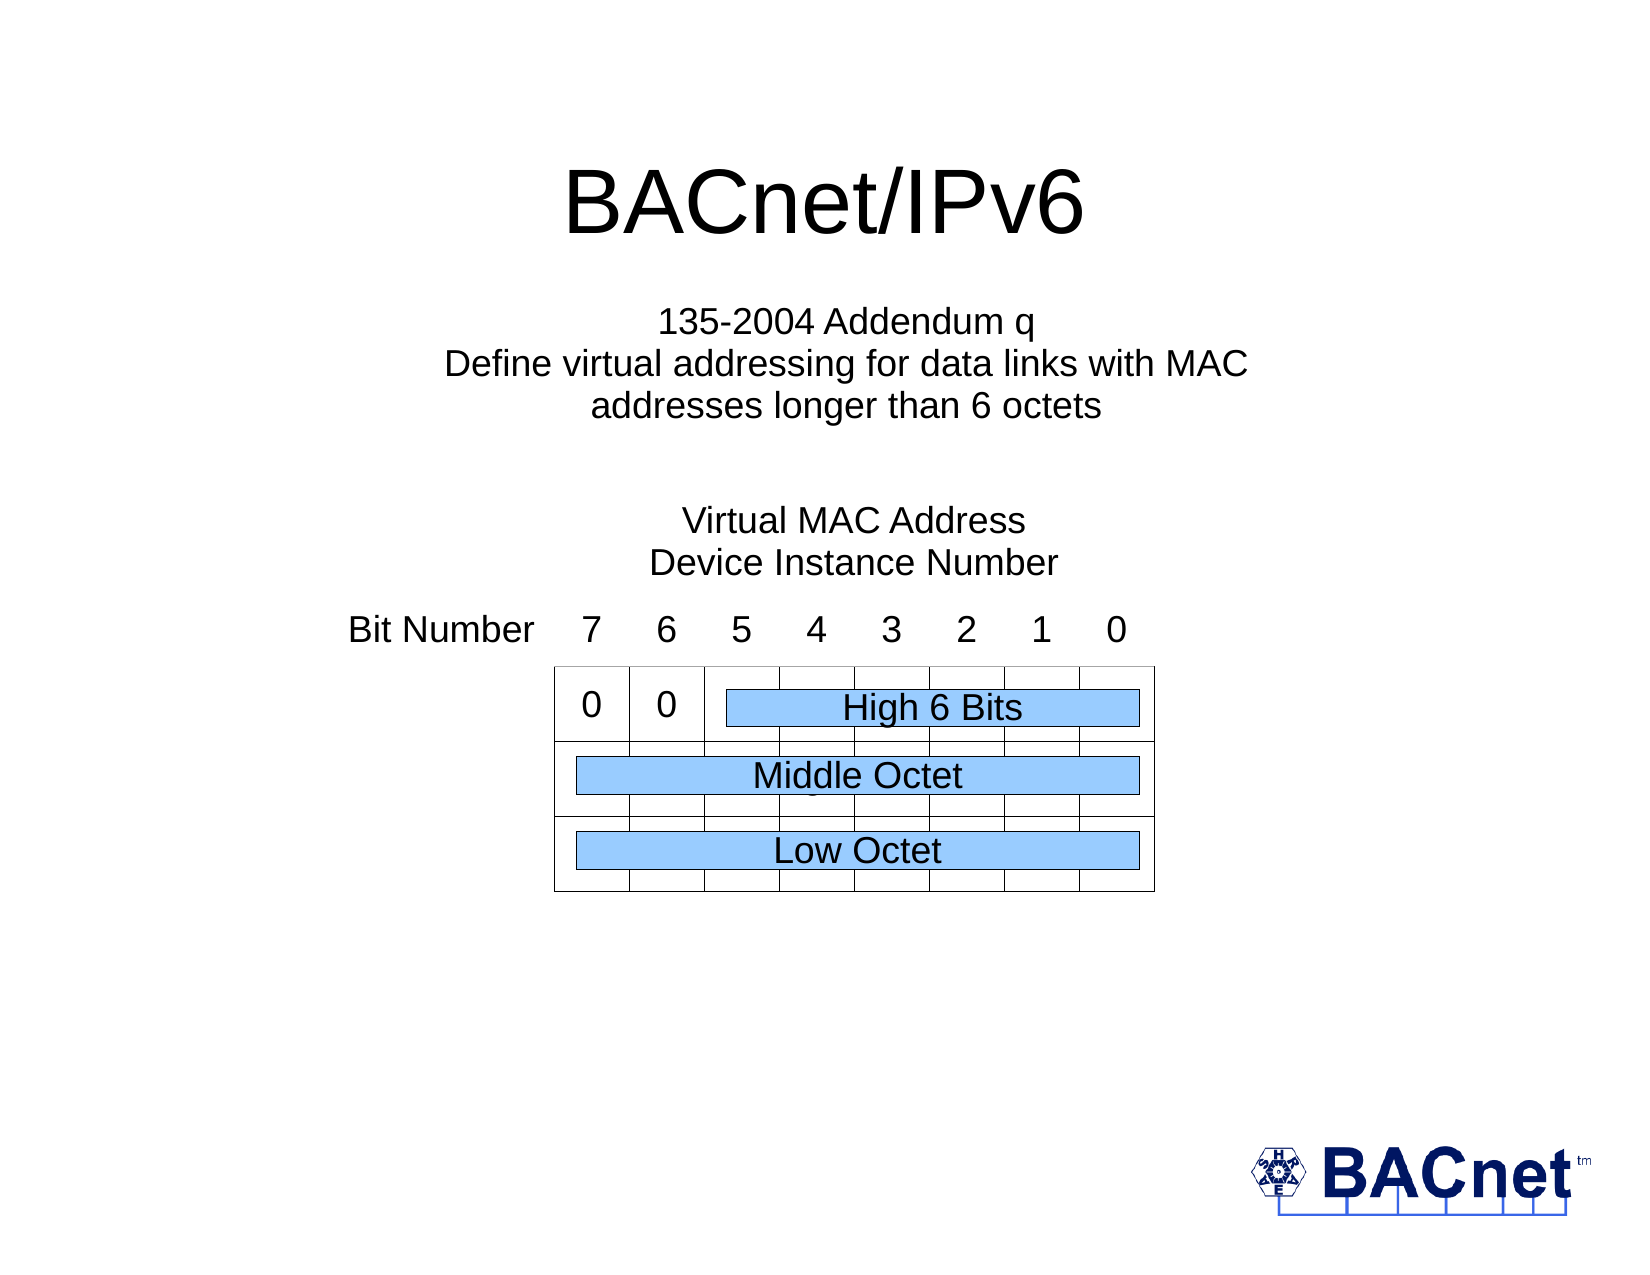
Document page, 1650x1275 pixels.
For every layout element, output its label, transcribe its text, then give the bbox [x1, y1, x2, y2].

text_box 0 [554, 741, 629, 816]
text_box 0 [1004, 795, 1079, 816]
text_box Low Octet [576, 831, 1140, 870]
text_box 0 [629, 870, 704, 892]
text_box 0 [929, 741, 1004, 756]
text_box 0 [779, 727, 854, 741]
text_box High 6 Bits [726, 689, 1140, 727]
text_box Middle Octet [576, 756, 1140, 795]
text_box 0 [854, 816, 929, 831]
text_box 0 [929, 727, 1004, 741]
text_box Virtual MAC Address Device Instance Number [554, 479, 1155, 591]
text_box 0 [854, 667, 929, 689]
text_box 0 [779, 667, 854, 689]
picture [1251, 1146, 1591, 1216]
text_box 0 [1079, 591, 1155, 667]
text_box 0 [629, 795, 704, 816]
text_box 0 [1079, 667, 1155, 741]
text_box 0 [1004, 870, 1079, 892]
text_box 0 [629, 667, 704, 741]
text_box Bit Number [329, 591, 555, 667]
title BACnet/IPv6 [135, 112, 1515, 291]
text_box 0 [629, 741, 704, 756]
text_box 0 [704, 816, 779, 831]
text_box 0 [929, 870, 1004, 892]
text_box 0 [929, 816, 1004, 831]
text_box 0 [779, 741, 854, 756]
text_box 0 [779, 816, 854, 831]
text_box 0 [704, 795, 779, 816]
text_box 0 [554, 667, 629, 741]
text_box 6 [629, 591, 704, 667]
text_box 0 [854, 870, 929, 892]
text_box 0 [779, 870, 854, 892]
text_box 1 [1004, 591, 1079, 667]
text_box 2 [929, 591, 1004, 667]
text_box 0 [1004, 667, 1079, 689]
text_box 0 [554, 816, 629, 892]
text_box 0 [929, 795, 1004, 816]
text_box 3 [854, 591, 929, 667]
text_box 0 [704, 870, 779, 892]
text_box 0 [629, 816, 704, 831]
text_box 0 [1079, 741, 1155, 816]
text_box 0 [854, 741, 929, 756]
text_box 0 [704, 741, 779, 756]
text_box 0 [1004, 741, 1079, 756]
text_box 0 [704, 667, 779, 741]
text_box 0 [929, 667, 1004, 689]
text_box 0 [854, 727, 929, 741]
text_box 135-2004 Addendum q Define virtual addressing for data links with MAC addresses longer than 6 octets [359, 293, 1335, 435]
text_box 5 [704, 591, 779, 667]
text_box 0 [854, 795, 929, 816]
text_box 4 [779, 591, 854, 667]
text_box 0 [779, 795, 854, 816]
text_box 0 [1004, 816, 1079, 831]
text_box 7 [555, 591, 629, 667]
text_box 0 [1079, 816, 1155, 892]
text_box 0 [1004, 727, 1079, 741]
